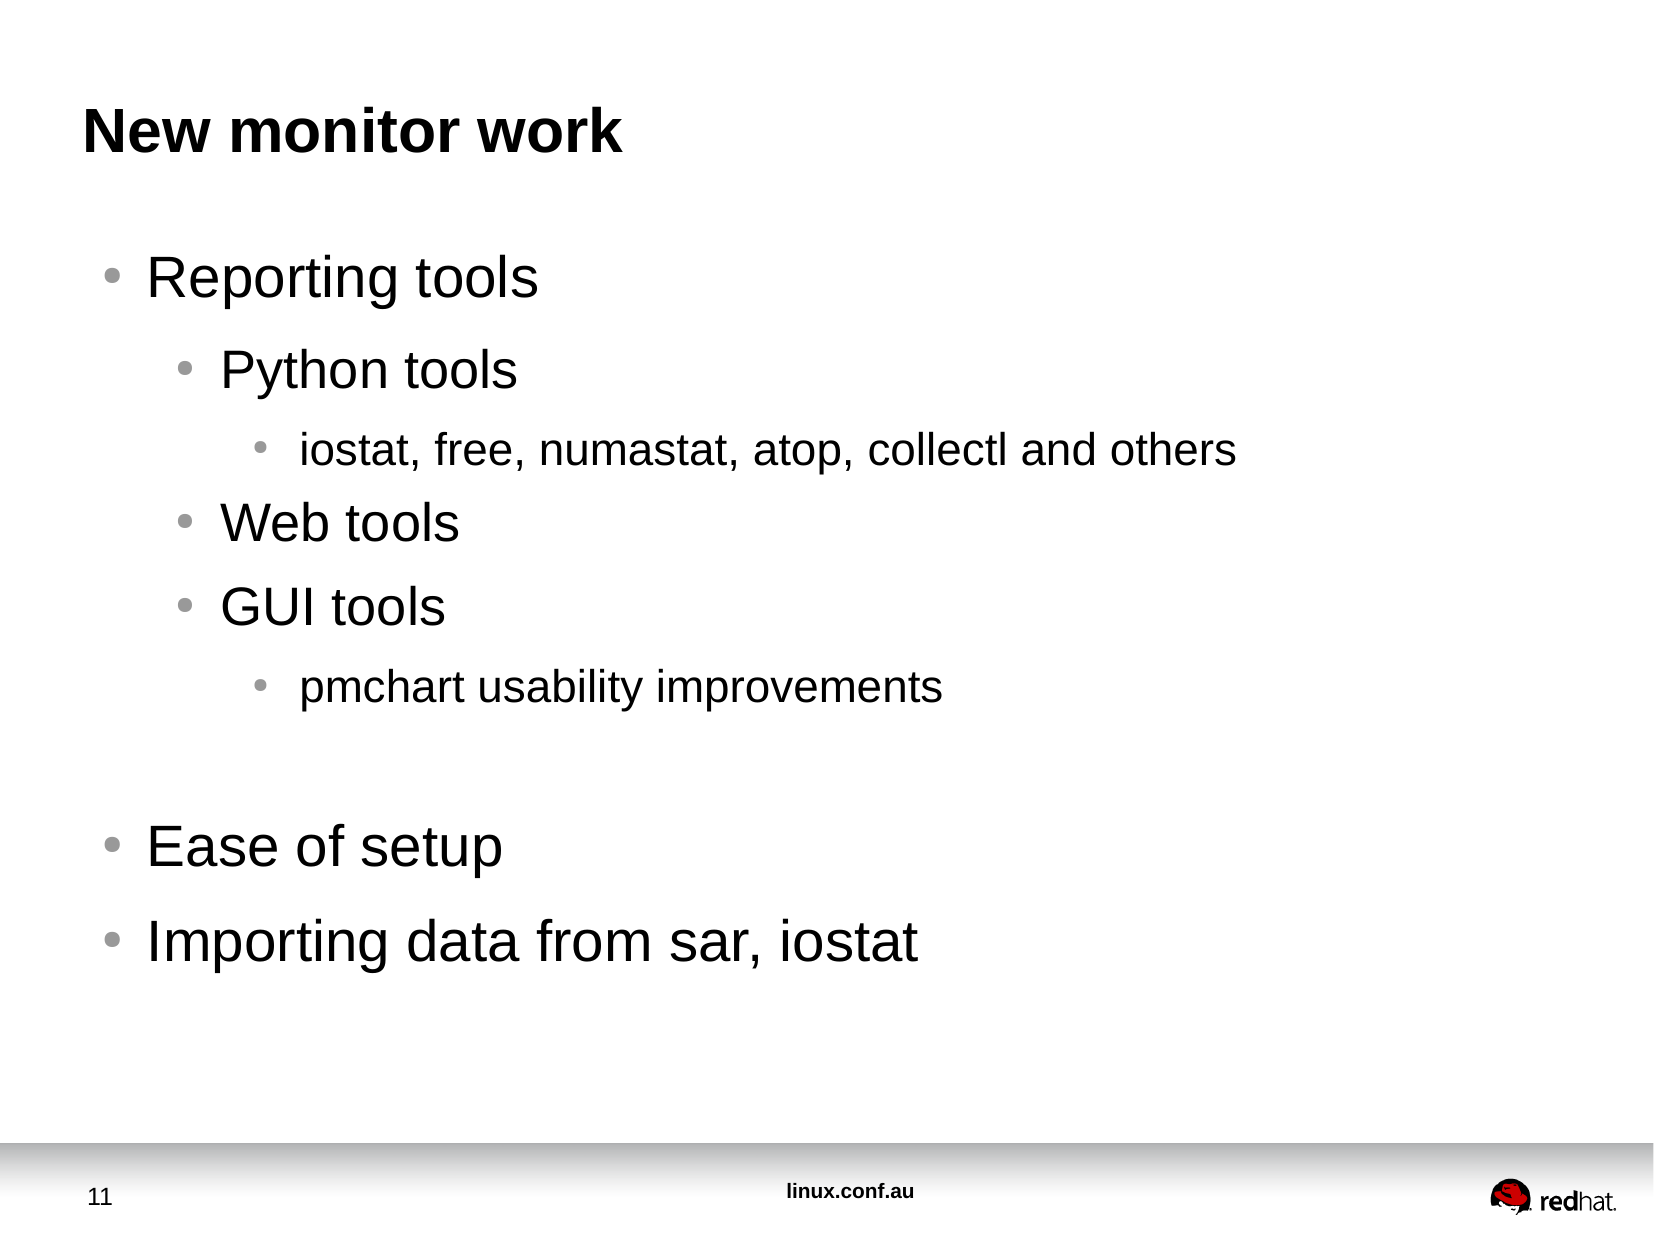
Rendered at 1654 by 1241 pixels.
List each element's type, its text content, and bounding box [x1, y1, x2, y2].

picture [0, 1143, 1654, 1241]
title New monitor work [82, 37, 1571, 226]
list Reporting tools Python tools iostat, free, numastat, atop, collectl and others Web tools GUI tools pmchart usability improvements Ease of setup Importing data from sar, iostat [86, 244, 1576, 1039]
